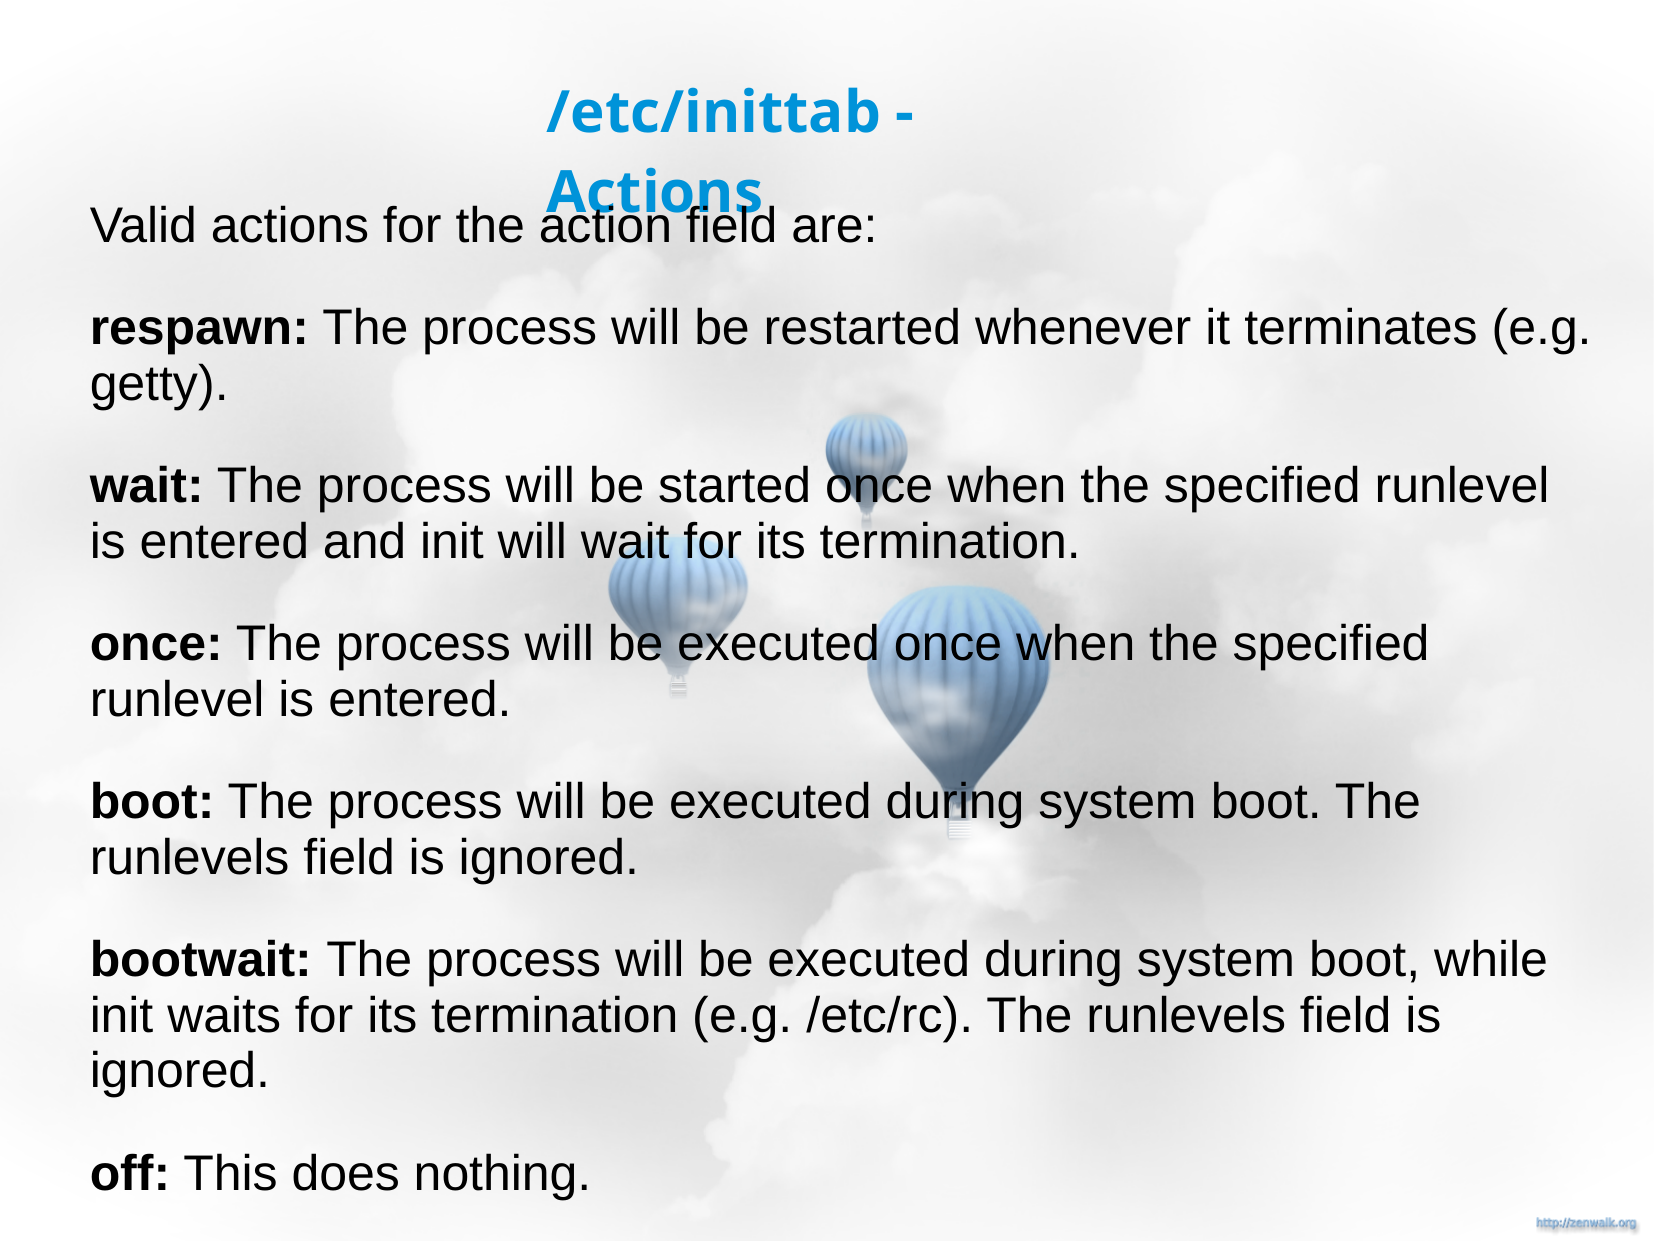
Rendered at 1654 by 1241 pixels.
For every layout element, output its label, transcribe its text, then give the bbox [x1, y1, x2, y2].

text_box /etc/inittab - Actions [531, 63, 1134, 149]
text_box Valid actions for the action field are: respawn: The process will be restarted whenever it terminates (e.g. getty). wait: The process will be started once when the specified runlevel is entered and init will wait for its termination. once: The process will be executed once when the specified runlevel is entered. boot: The process will be executed during system boot. The runlevels field is ignored. bootwait: The process will be executed during system boot, while init waits for its termination (e.g. /etc/rc). The runlevels field is ignored. off: This does nothing. [75, 189, 1613, 1208]
